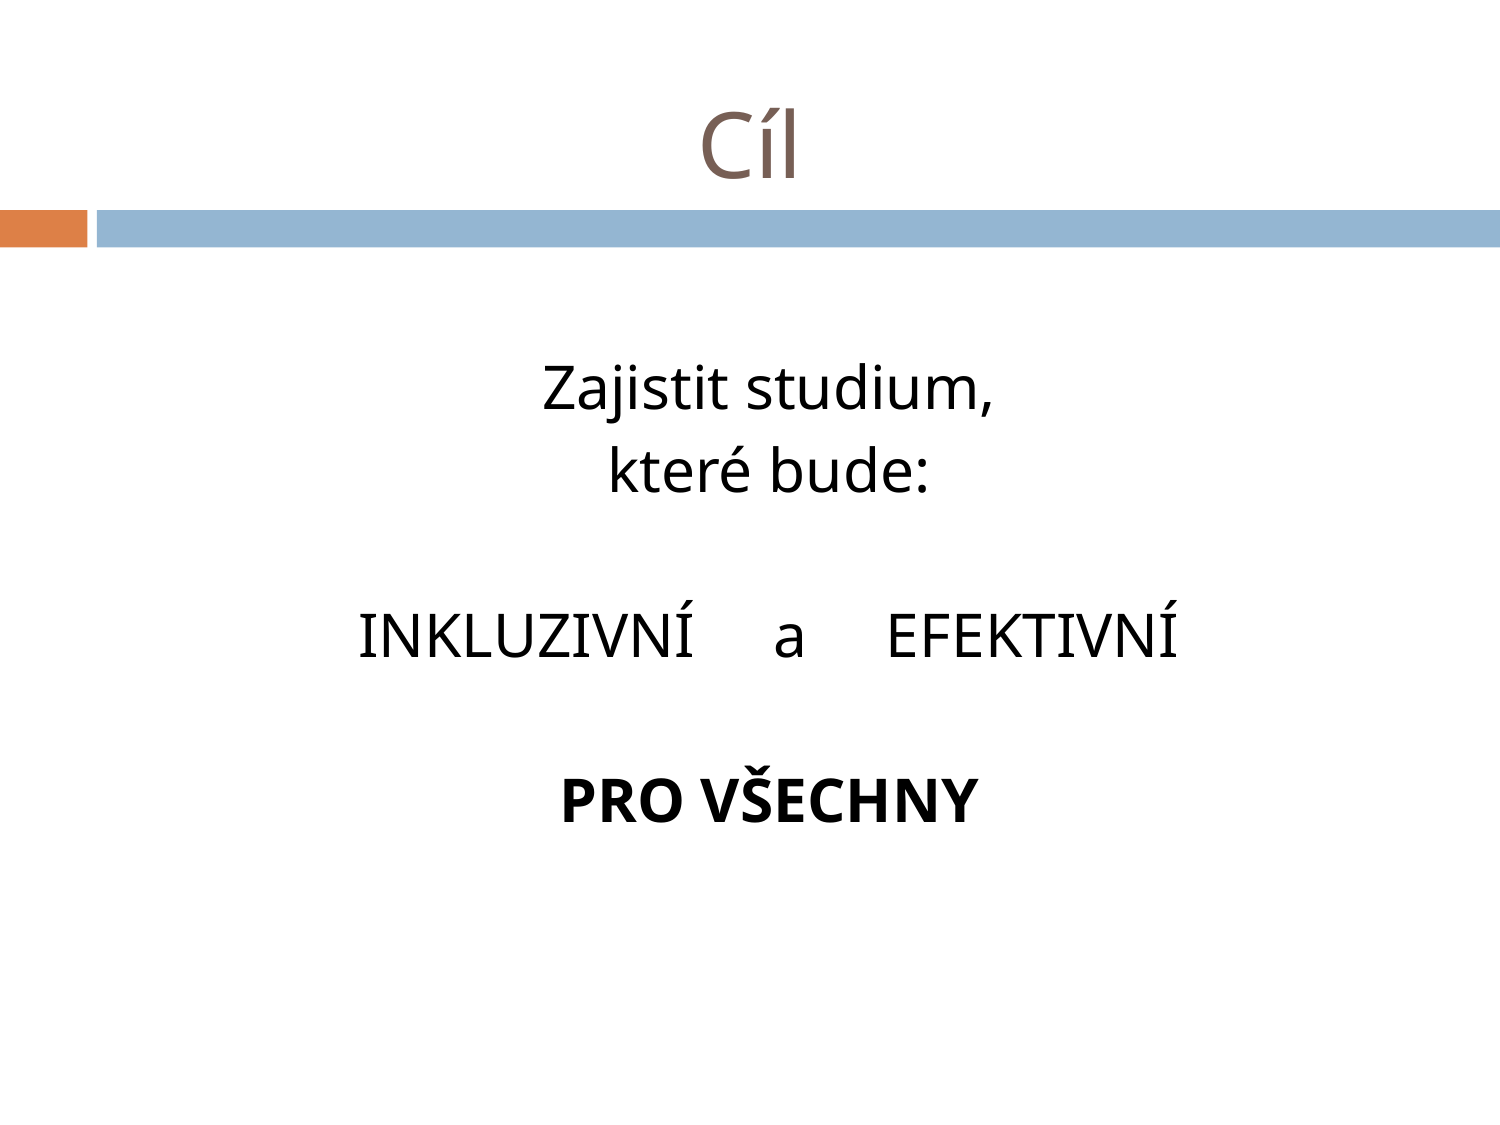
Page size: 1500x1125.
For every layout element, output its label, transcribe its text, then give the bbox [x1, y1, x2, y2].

list Zajistit studium, které bude: INKLUZIVNÍ a EFEKTIVNÍ PRO VŠECHNY [100, 262, 1438, 1000]
title Cíl [0, 0, 1500, 213]
